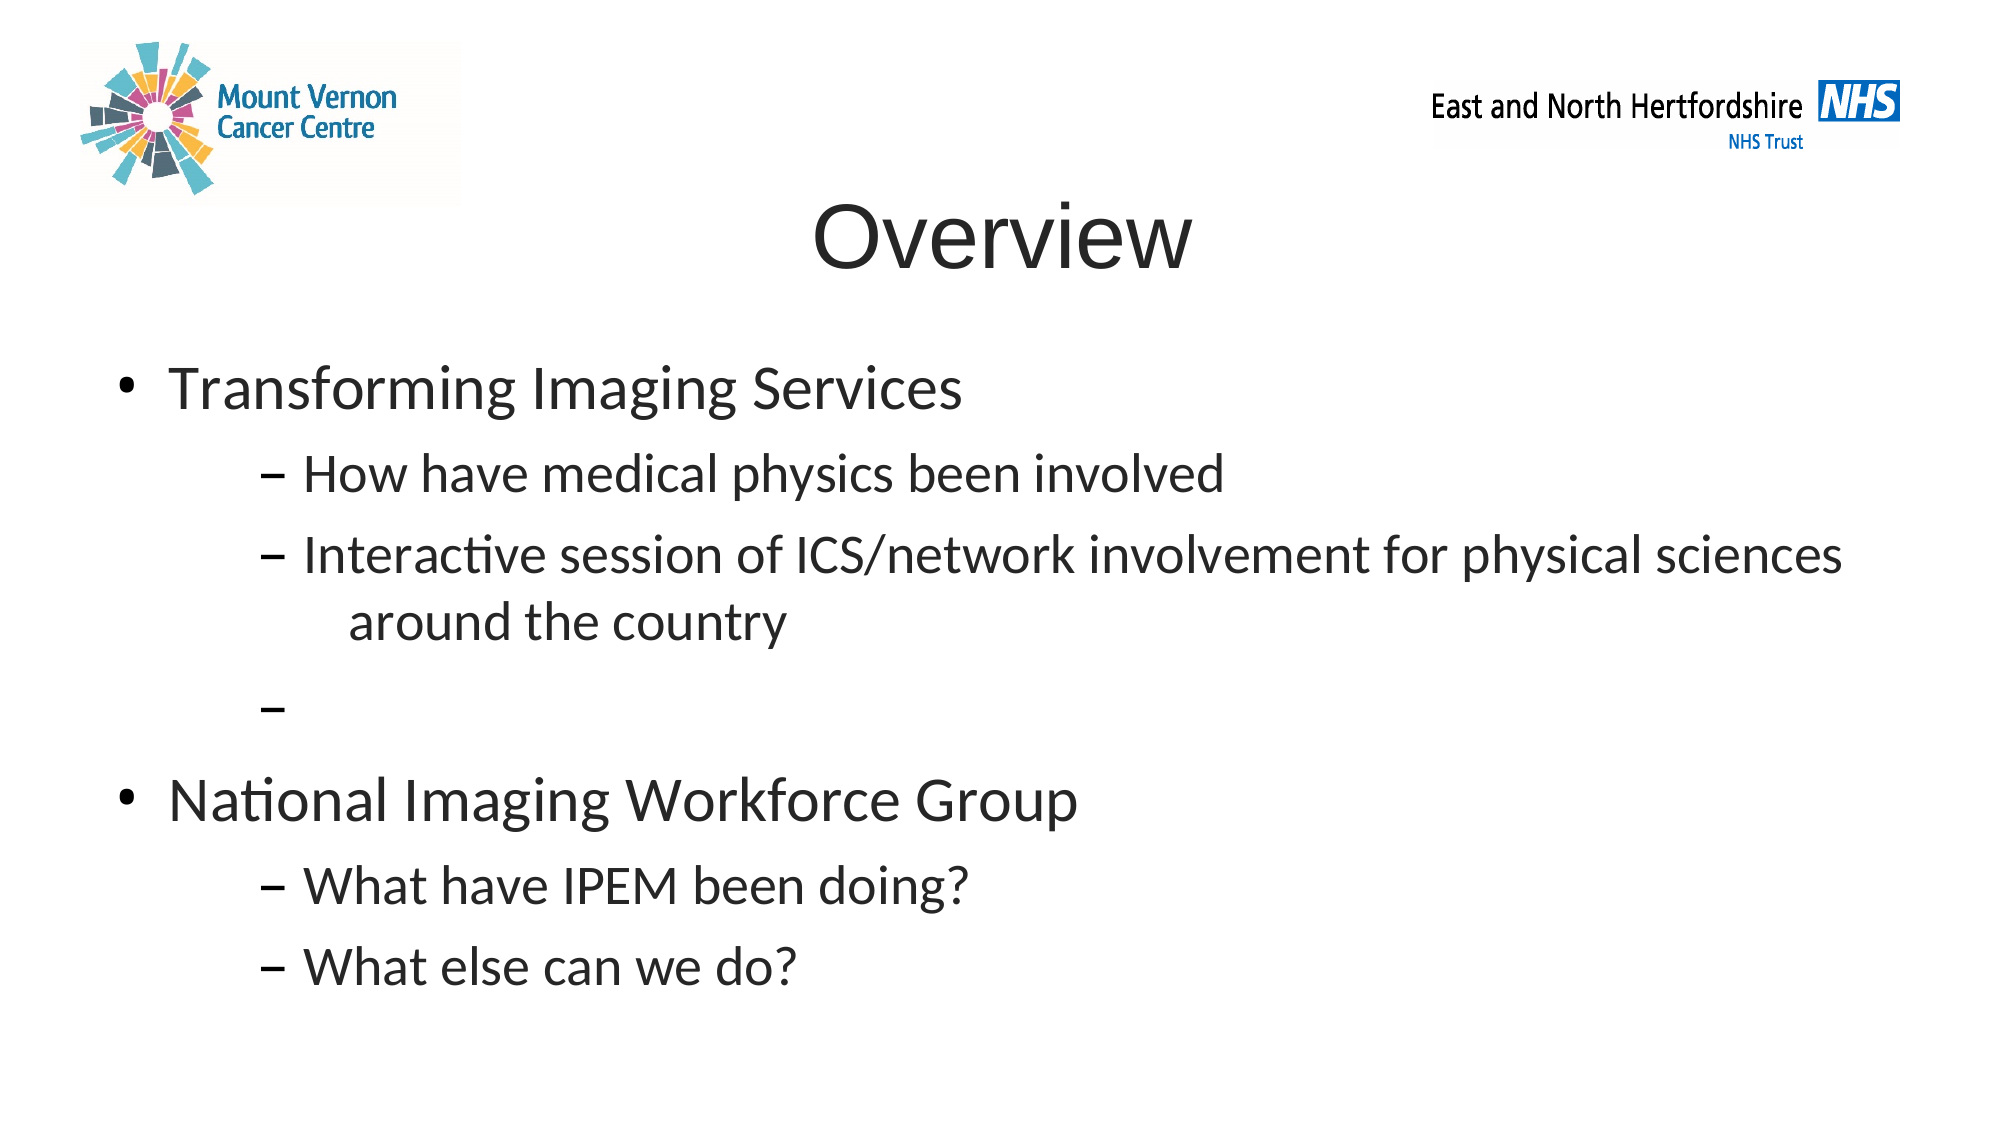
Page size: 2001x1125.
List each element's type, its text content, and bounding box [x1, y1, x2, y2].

title Overview [102, 148, 1903, 315]
list Transforming Imaging Services How have medical physics been involved Interactive session of ICS/network involvement for physical sciences around the country National Imaging Workforce Group What have IPEM been doing? What else can we do? [99, 338, 1900, 1005]
